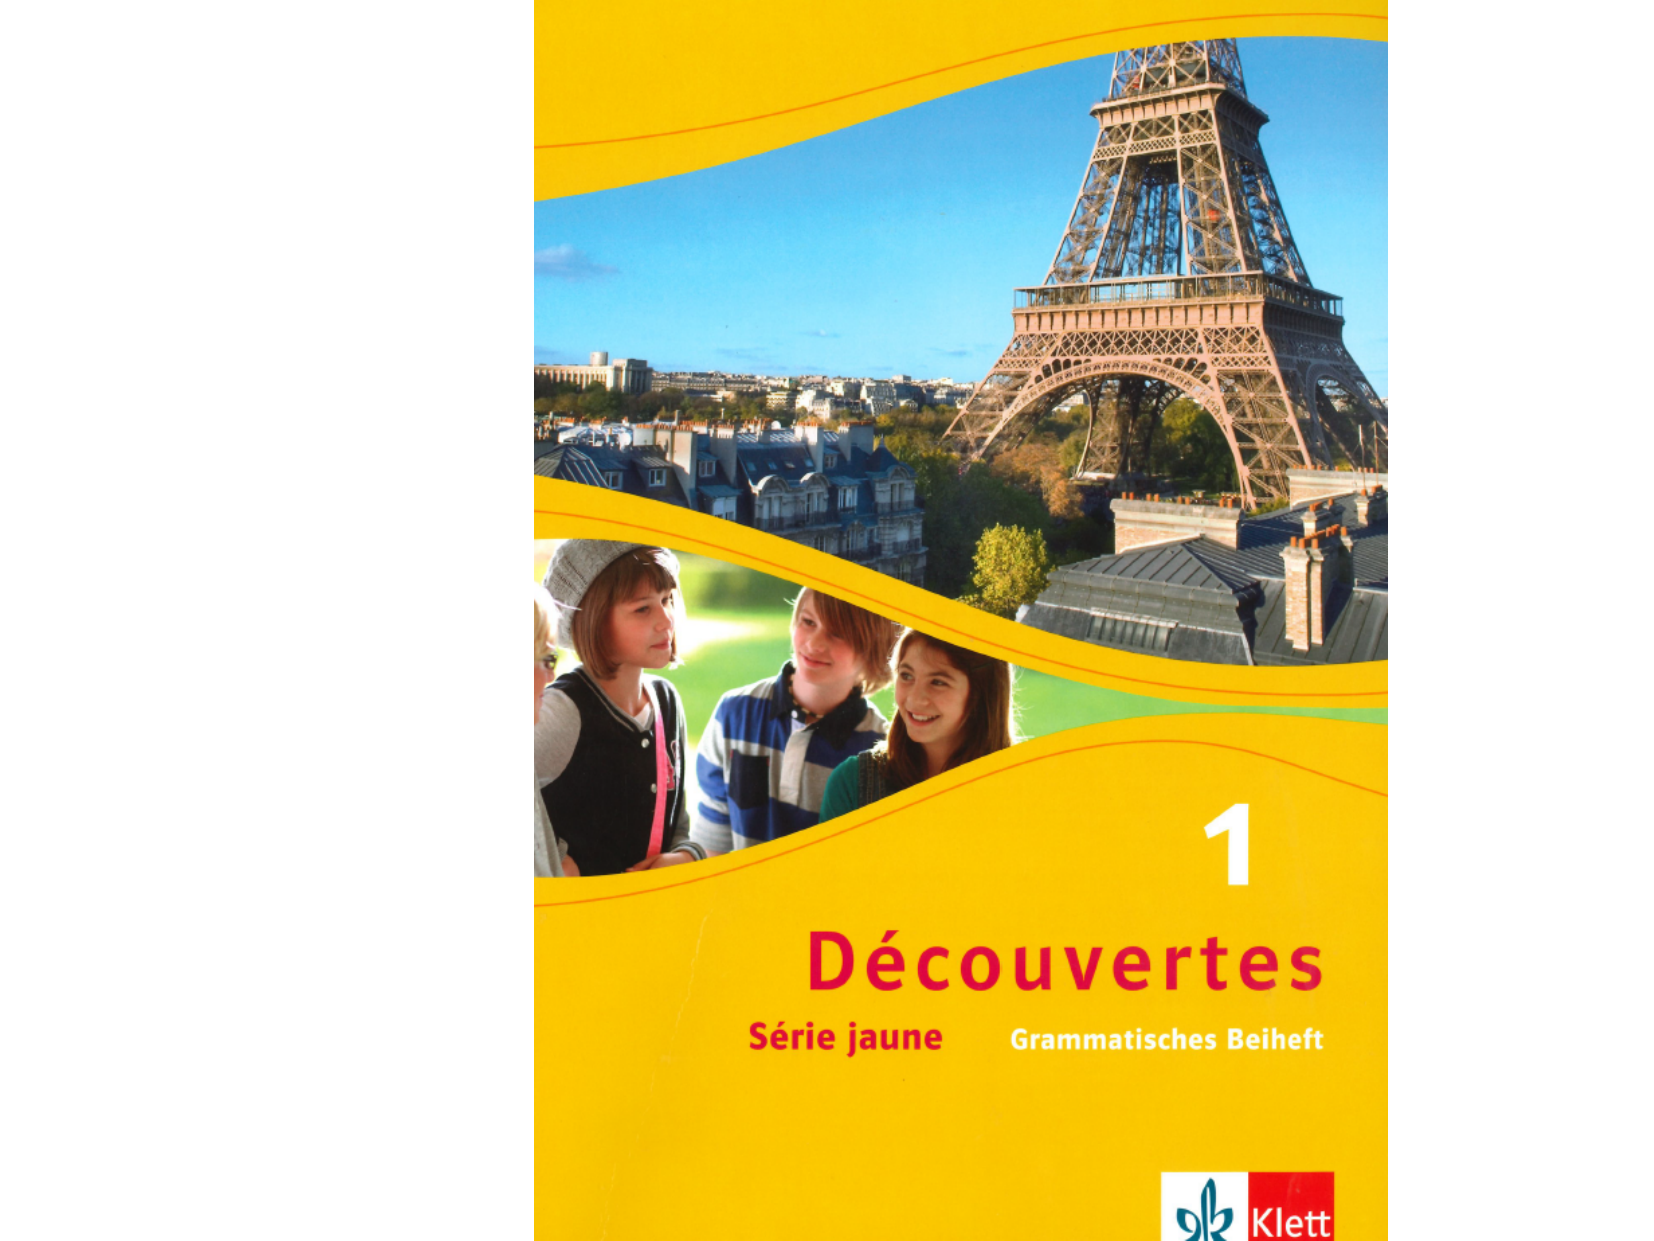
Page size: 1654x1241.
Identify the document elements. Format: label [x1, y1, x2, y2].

picture [534, 0, 1388, 1241]
